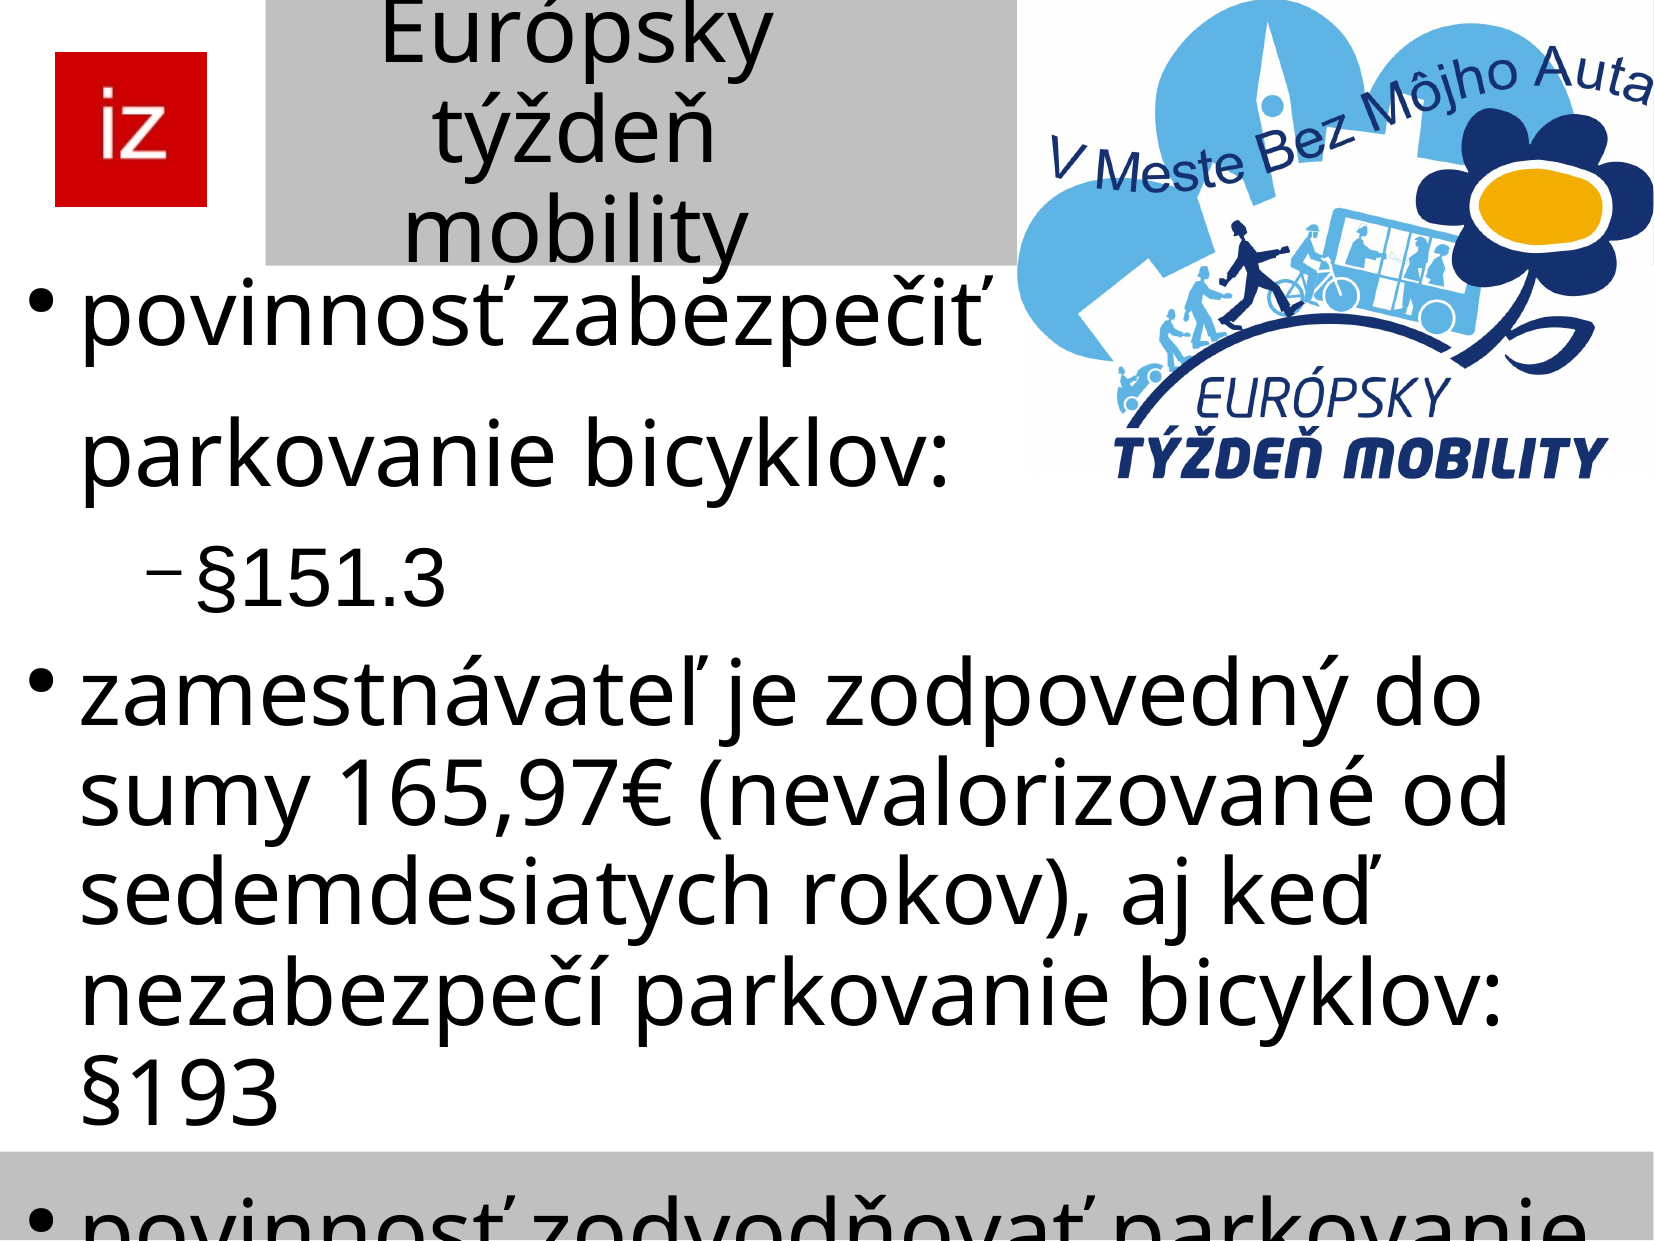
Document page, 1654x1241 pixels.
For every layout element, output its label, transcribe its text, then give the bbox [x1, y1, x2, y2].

picture [55, 52, 207, 207]
title Európsky týždeň mobility [265, 29, 886, 236]
picture [1017, 0, 1654, 479]
list povinnosť zabezpečiť parkovanie bicyklov: §151.3 zamestnávateľ je zodpovedný do sumy 165,97€ (nevalorizované od sedemdesiatych rokov), aj keď nezabezpečí parkovanie bicyklov: §193 povinnosť zodvodňovať parkovanie motorových vozidiel: nefinančný príjem [0, 265, 1625, 1241]
